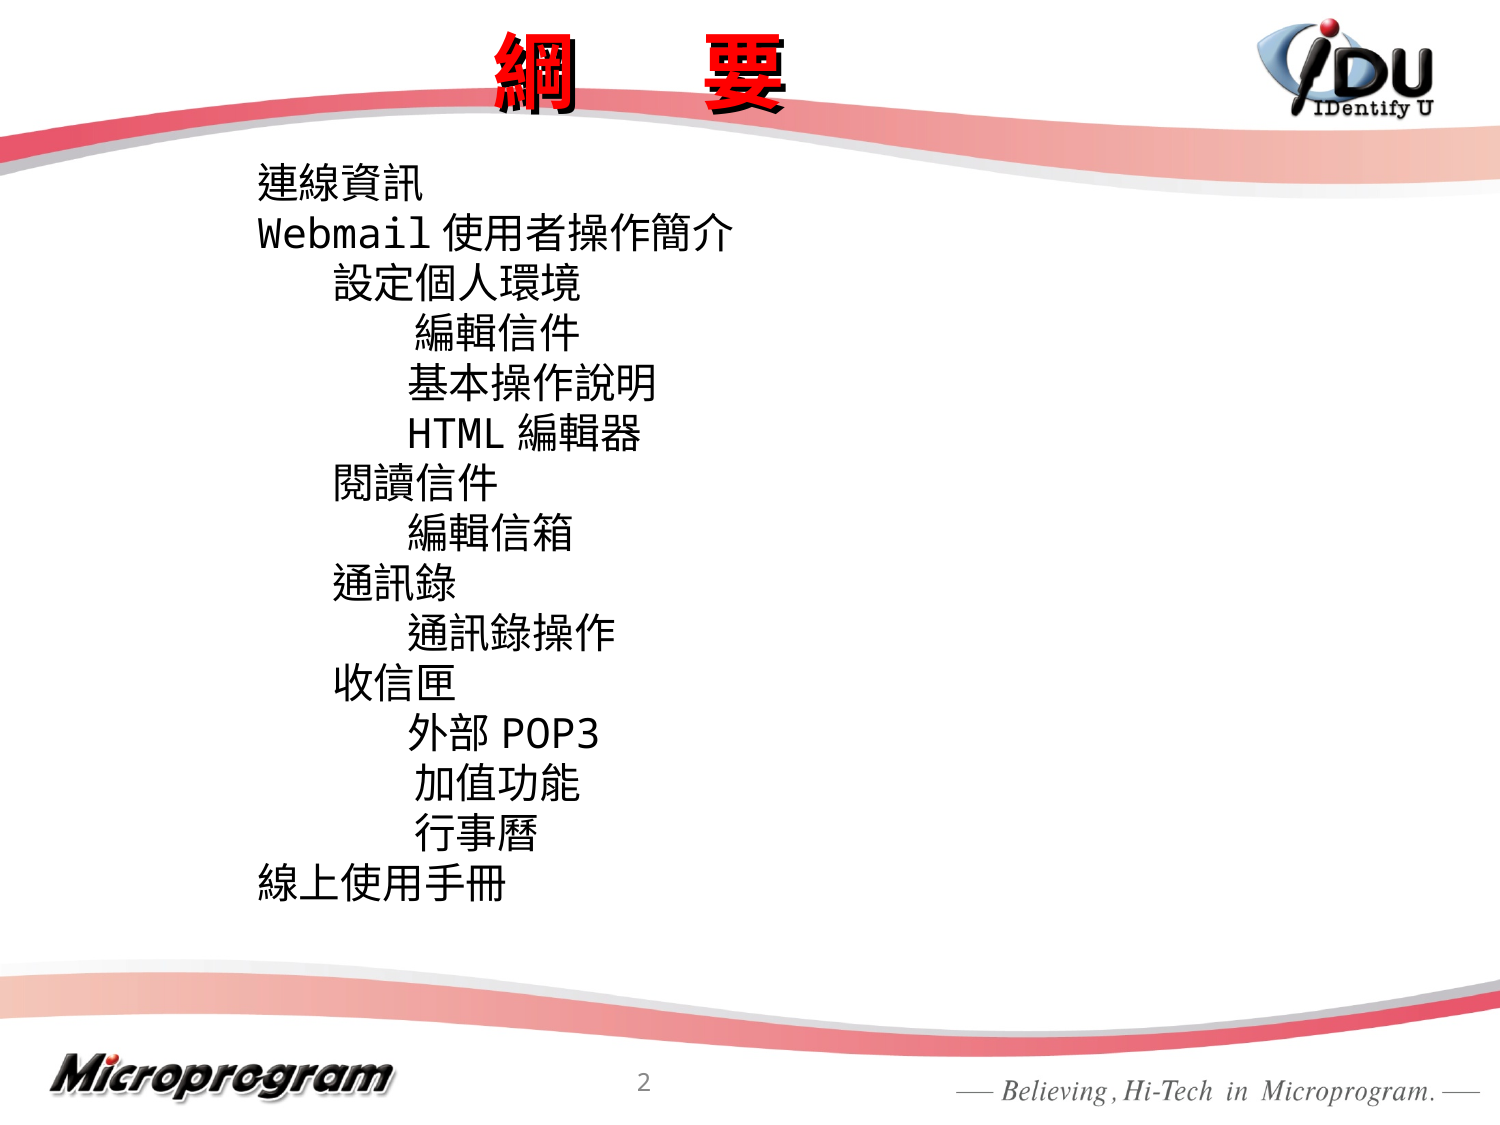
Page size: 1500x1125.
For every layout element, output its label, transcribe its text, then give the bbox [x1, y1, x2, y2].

text_box [468, 1053, 819, 1114]
title 綱 要 [46, 11, 1231, 118]
text_box 連線資訊 Webmail使用者操作簡介 設定個人環境 編輯信件 基本操作說明 HTML編輯器 閱讀信件 編輯信箱 通訊錄 通訊錄操作 收信匣 外部POP3 加值功能 行事曆 線上使用手冊 [242, 148, 1282, 915]
